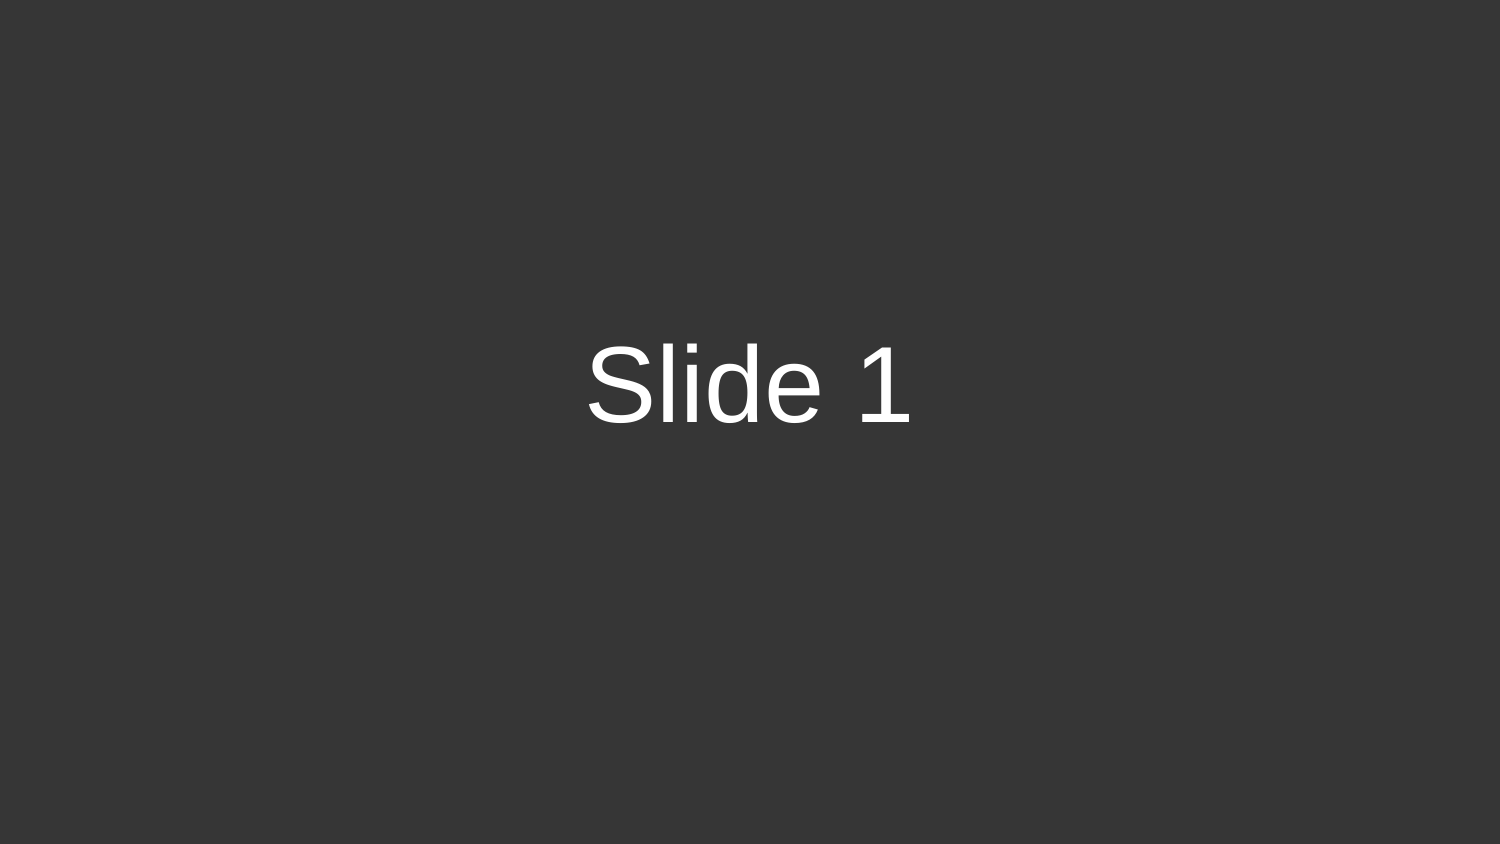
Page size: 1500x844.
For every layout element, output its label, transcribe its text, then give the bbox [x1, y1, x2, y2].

title Slide 1 [51, 122, 1449, 459]
